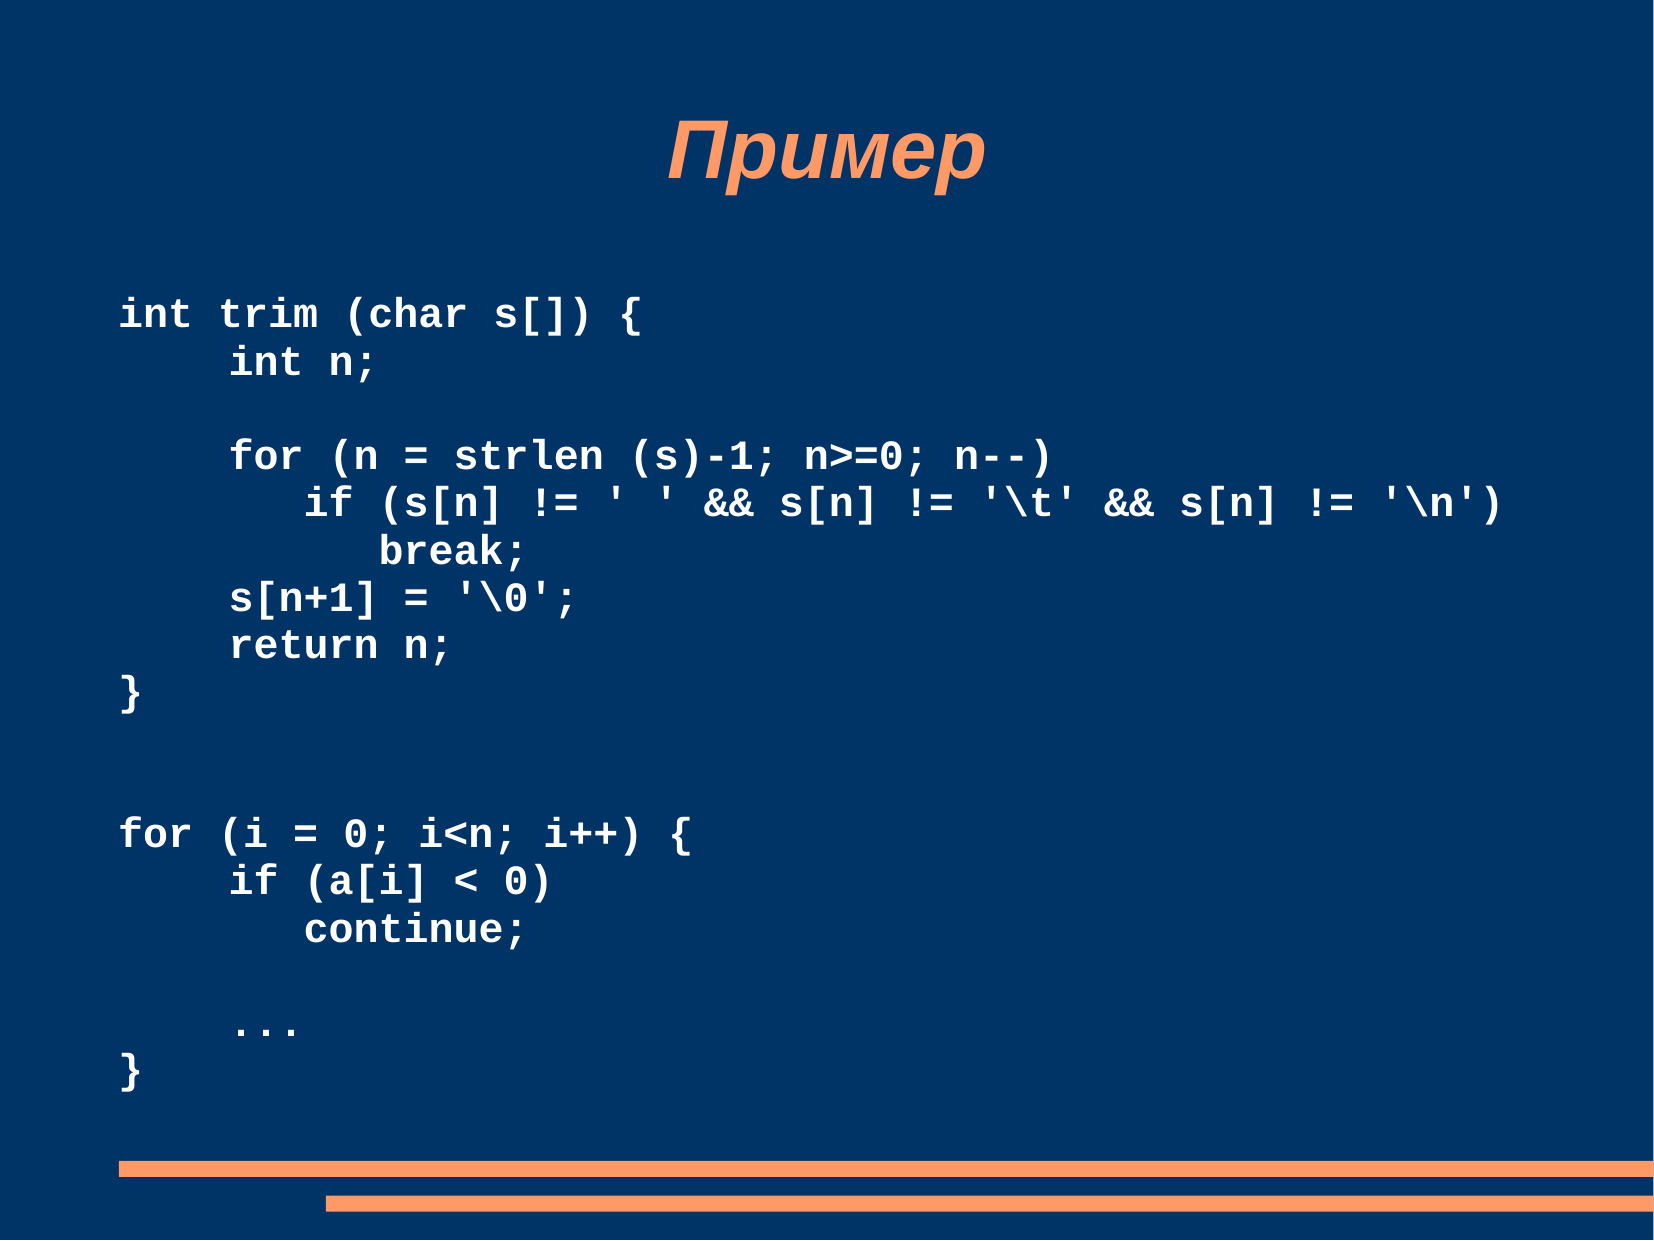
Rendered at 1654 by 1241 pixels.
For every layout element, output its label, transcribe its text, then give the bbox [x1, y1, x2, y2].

text_box int trim (char s[]) { int n; for (n = strlen (s)-1; n>=0; n--) if (s[n] != ' ' && s[n] != '\t' && s[n] != '\n') break; s[n+1] = '\0'; return n; } for (i = 0; i<n; i++) { if (a[i] < 0) continue; ... } [118, 288, 1625, 1101]
title Пример [121, 53, 1534, 247]
